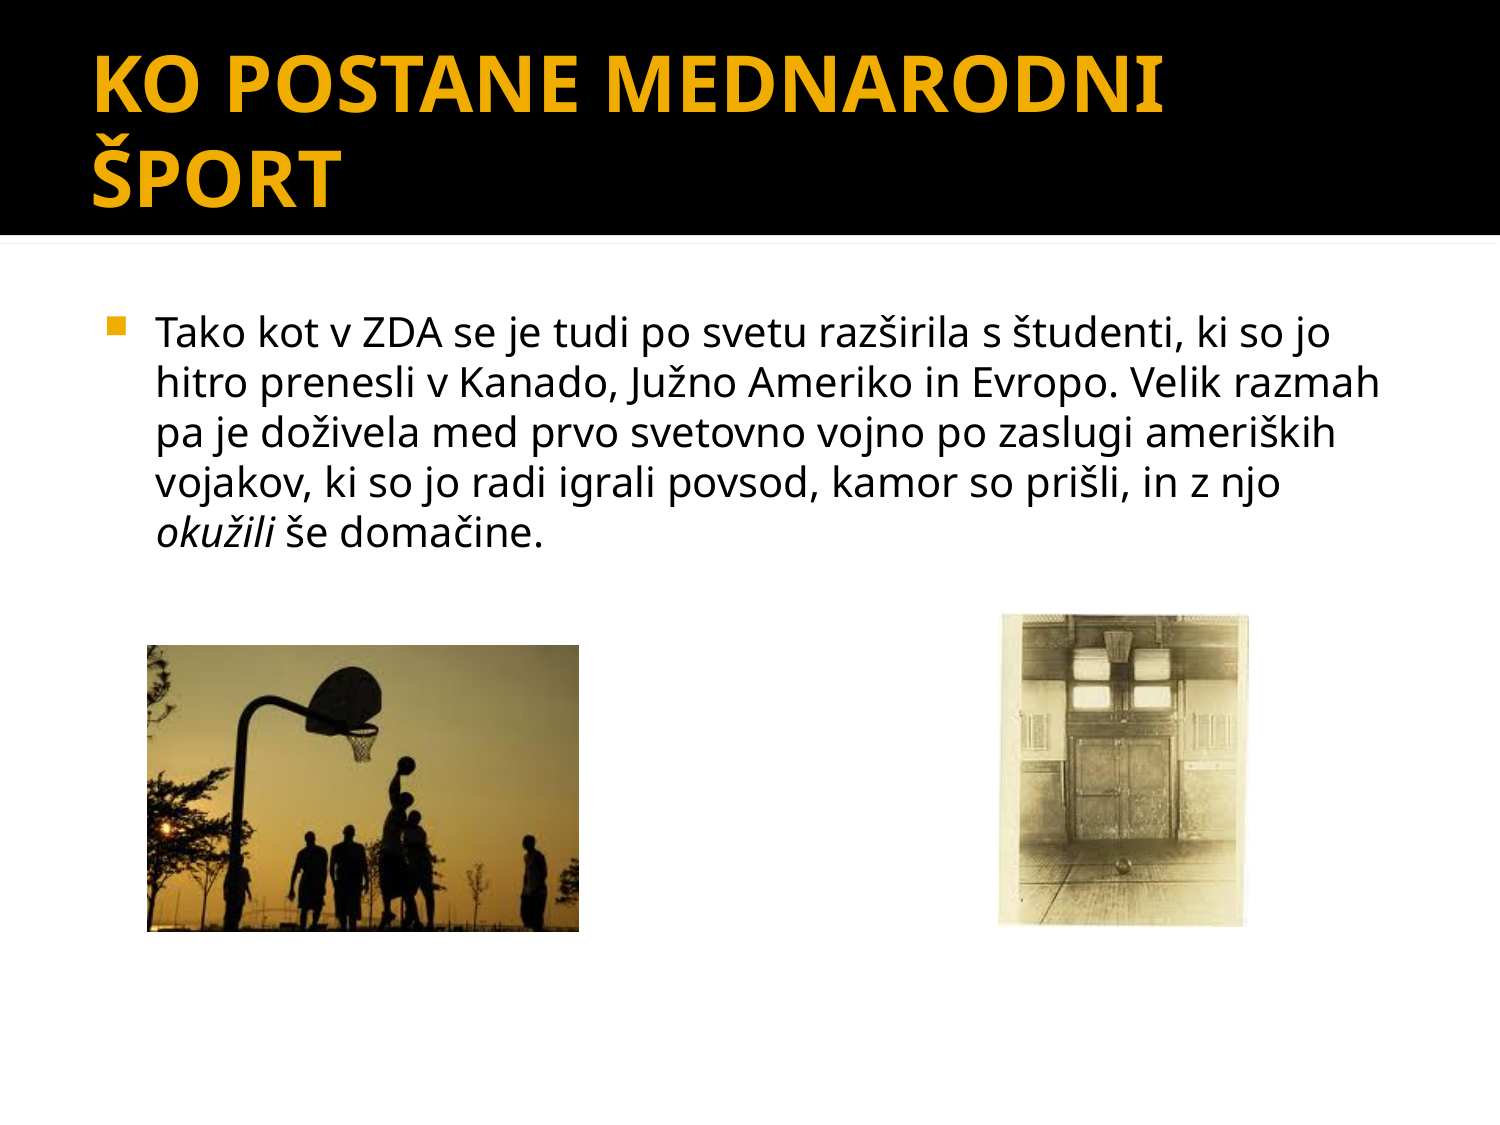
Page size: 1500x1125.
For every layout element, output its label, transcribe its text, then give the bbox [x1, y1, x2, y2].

list Tako kot v ZDA se je tudi po svetu razširila s študenti, ki so jo hitro prenesli v Kanado, Južno Ameriko in Evropo. Velik razmah pa je doživela med prvo svetovno vojno po zaslugi ameriških vojakov, ki so jo radi igrali povsod, kamor so prišli, in z njo okužili še domačine. [75, 291, 1425, 1050]
picture [998, 613, 1249, 927]
picture [147, 645, 579, 932]
title KO POSTANE MEDNARODNI ŠPORT [75, 25, 1425, 231]
